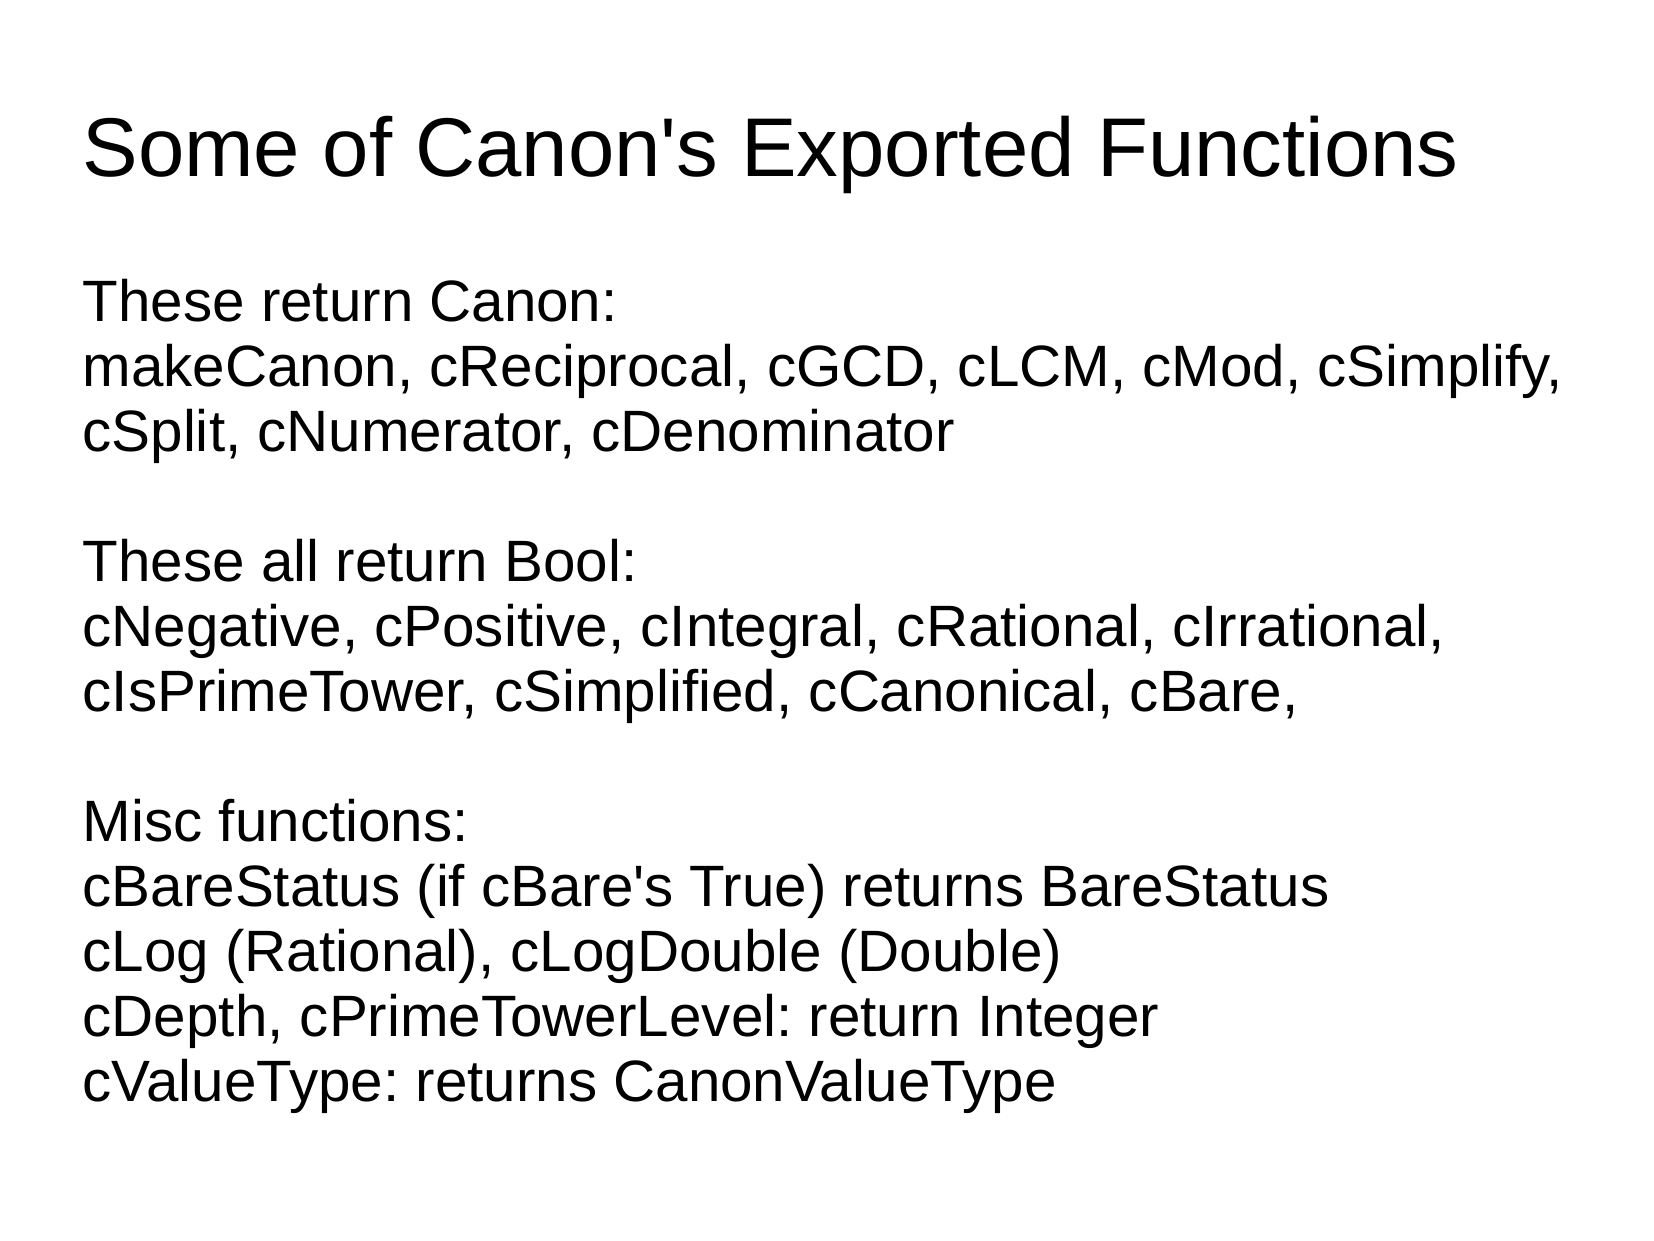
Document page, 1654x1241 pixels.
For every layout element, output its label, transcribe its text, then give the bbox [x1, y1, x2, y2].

subtitle Some of Canon's Exported Functions These return Canon: makeCanon, cReciprocal, cGCD, cLCM, cMod, cSimplify, cSplit, cNumerator, cDenominator These all return Bool: cNegative, cPositive, cIntegral, cRational, cIrrational, cIsPrimeTower, cSimplified, cCanonical, cBare, Misc functions: cBareStatus (if cBare's True) returns BareStatus cLog (Rational), cLogDouble (Double) cDepth, cPrimeTowerLevel: return Integer cValueType: returns CanonValueType [82, 35, 1571, 1180]
